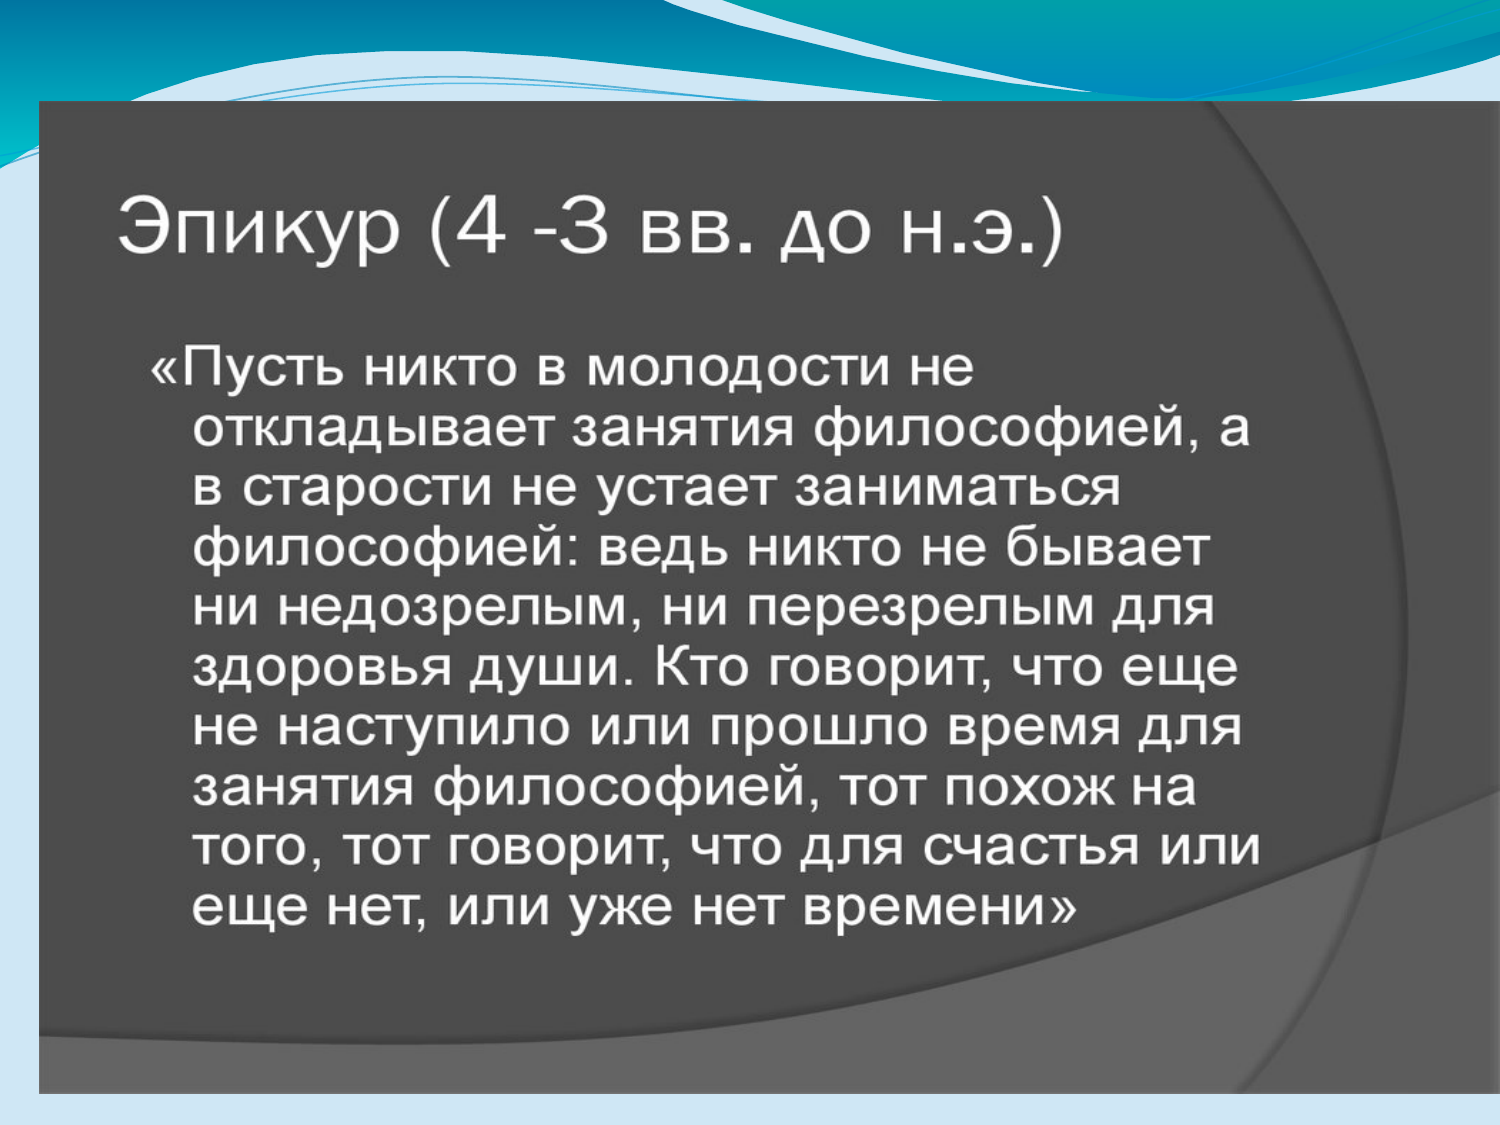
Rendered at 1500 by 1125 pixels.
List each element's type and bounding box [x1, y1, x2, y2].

picture [39, 100, 1500, 1094]
